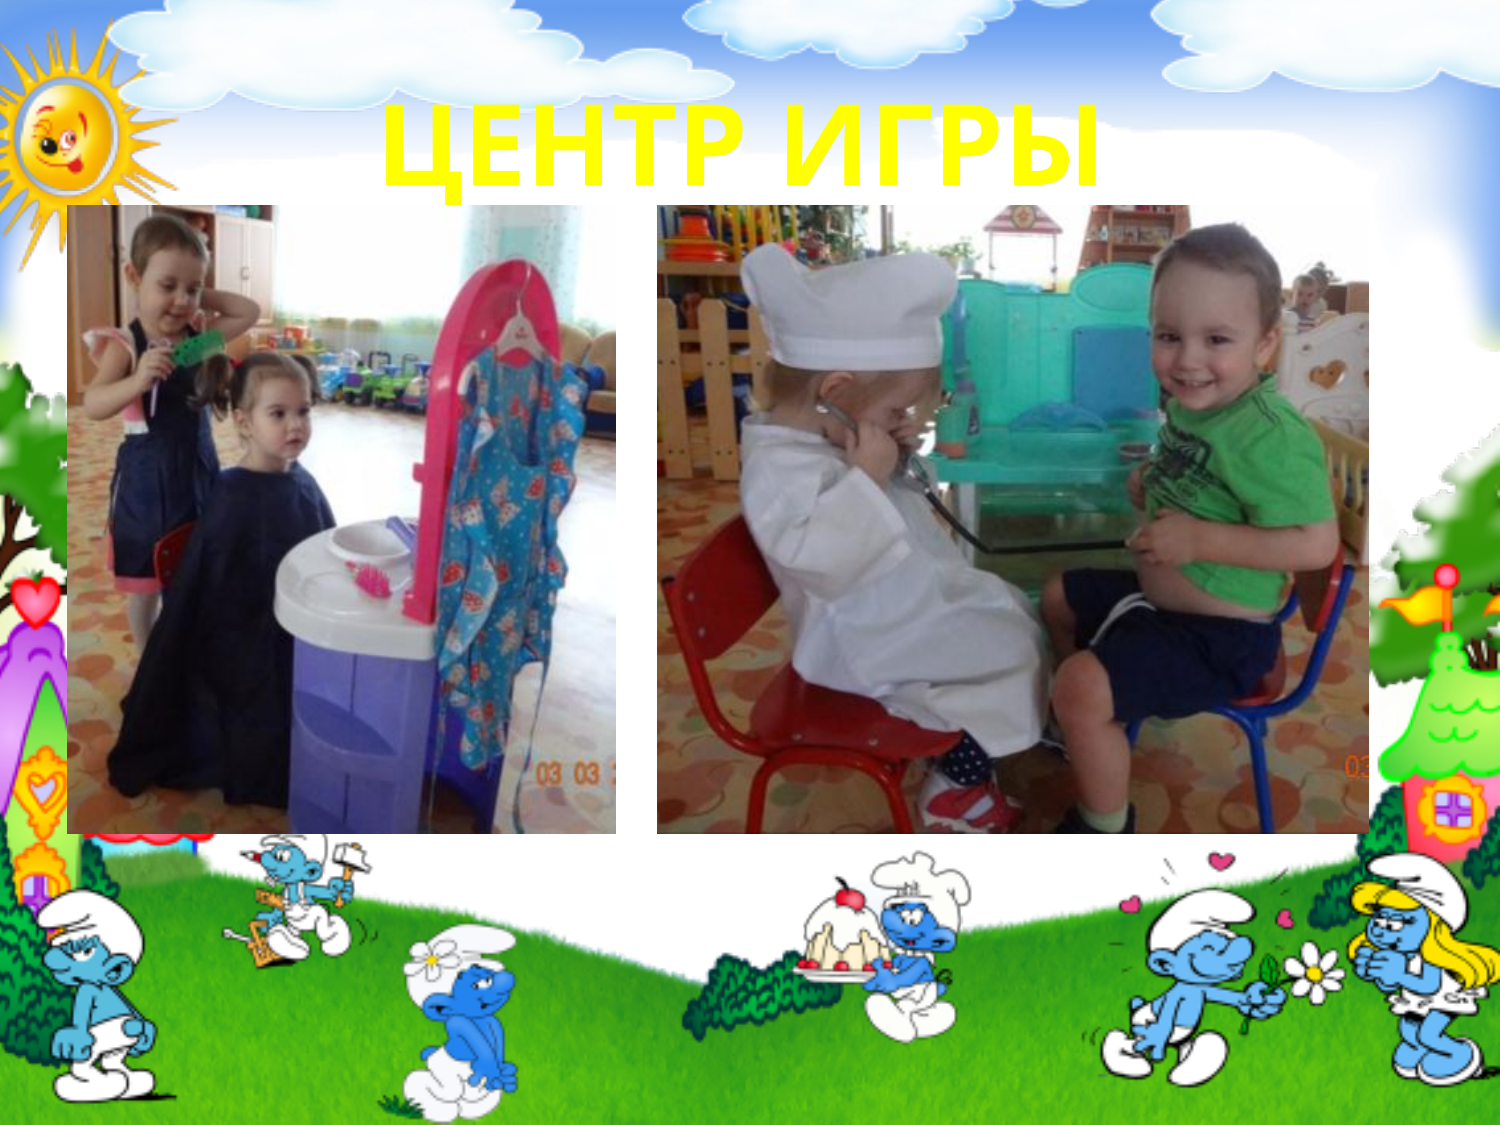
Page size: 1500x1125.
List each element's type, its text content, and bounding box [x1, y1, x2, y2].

title ЦЕНТР ИГРЫ [94, 39, 1389, 258]
picture [67, 205, 616, 834]
picture [657, 205, 1369, 834]
